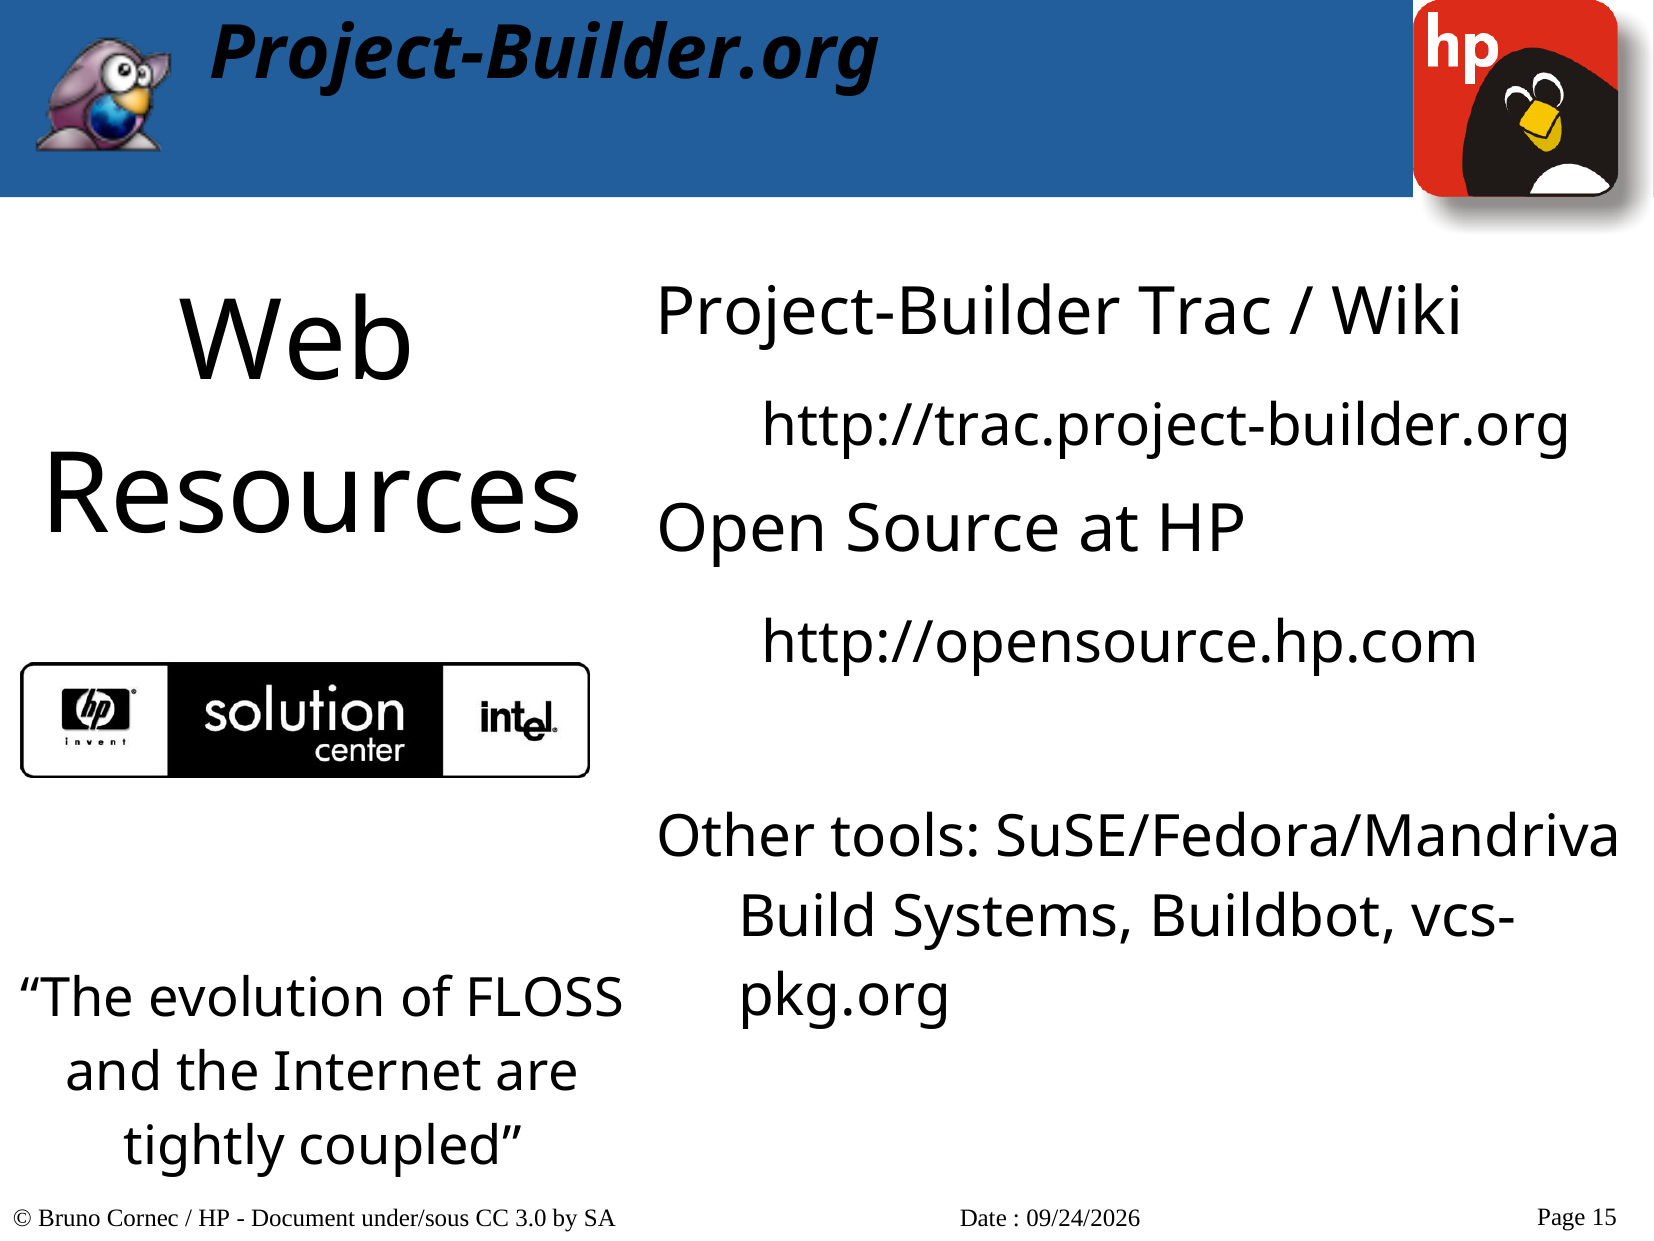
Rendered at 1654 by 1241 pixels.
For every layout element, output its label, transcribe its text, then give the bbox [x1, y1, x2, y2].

list Project-Builder Trac / Wiki http://trac.project-builder.org Open Source at HP http://opensource.hp.com Other tools: SuSE/Fedora/Mandriva Build Systems, Buildbot, vcs-pkg.org [655, 263, 1654, 1184]
text_box Web Resources [40, 259, 595, 539]
picture [20, 662, 590, 778]
text_box “The evolution of FLOSS and the Internet are tightly coupled” [20, 958, 649, 1161]
picture [0, 0, 211, 199]
picture [1413, 0, 1654, 235]
